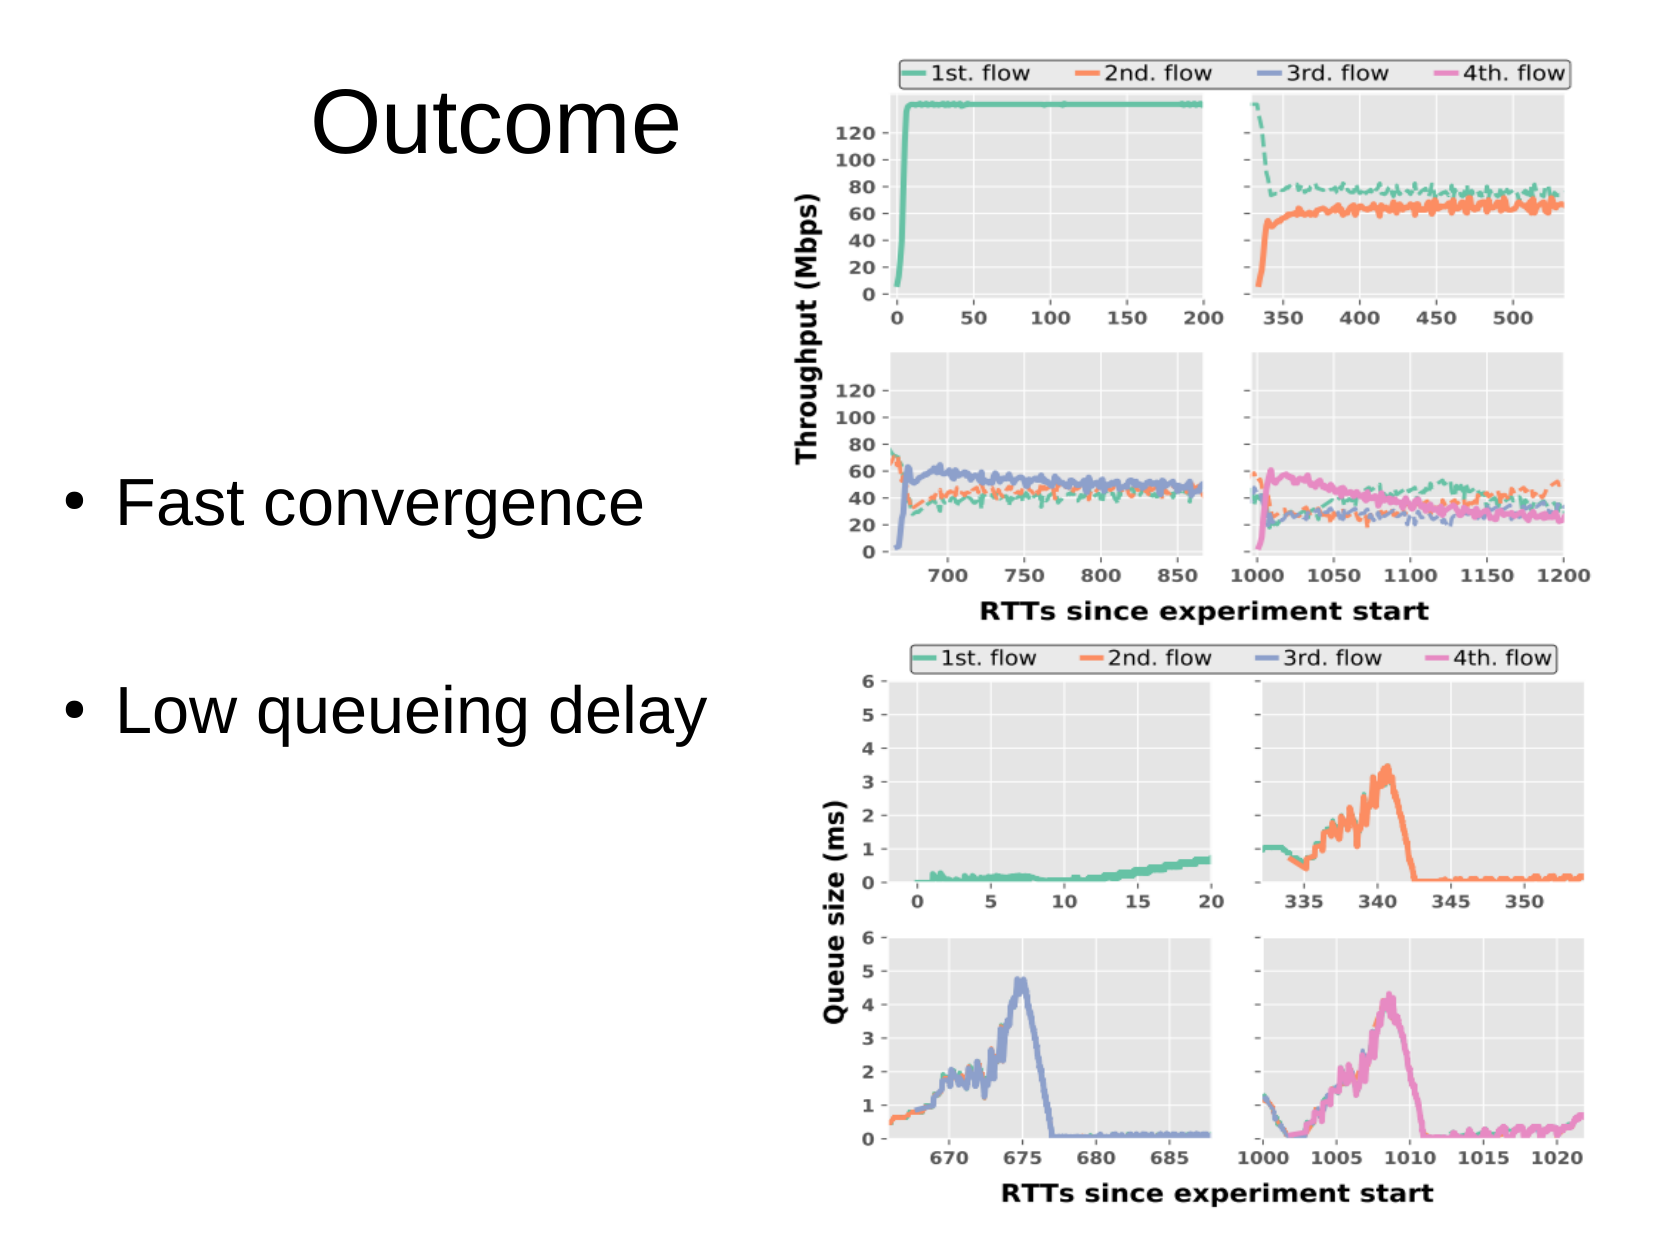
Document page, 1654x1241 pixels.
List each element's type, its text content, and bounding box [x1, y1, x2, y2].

picture [750, 29, 1654, 1211]
list Fast convergence Low queueing delay [45, 465, 940, 976]
title Outcome [0, 17, 1054, 226]
